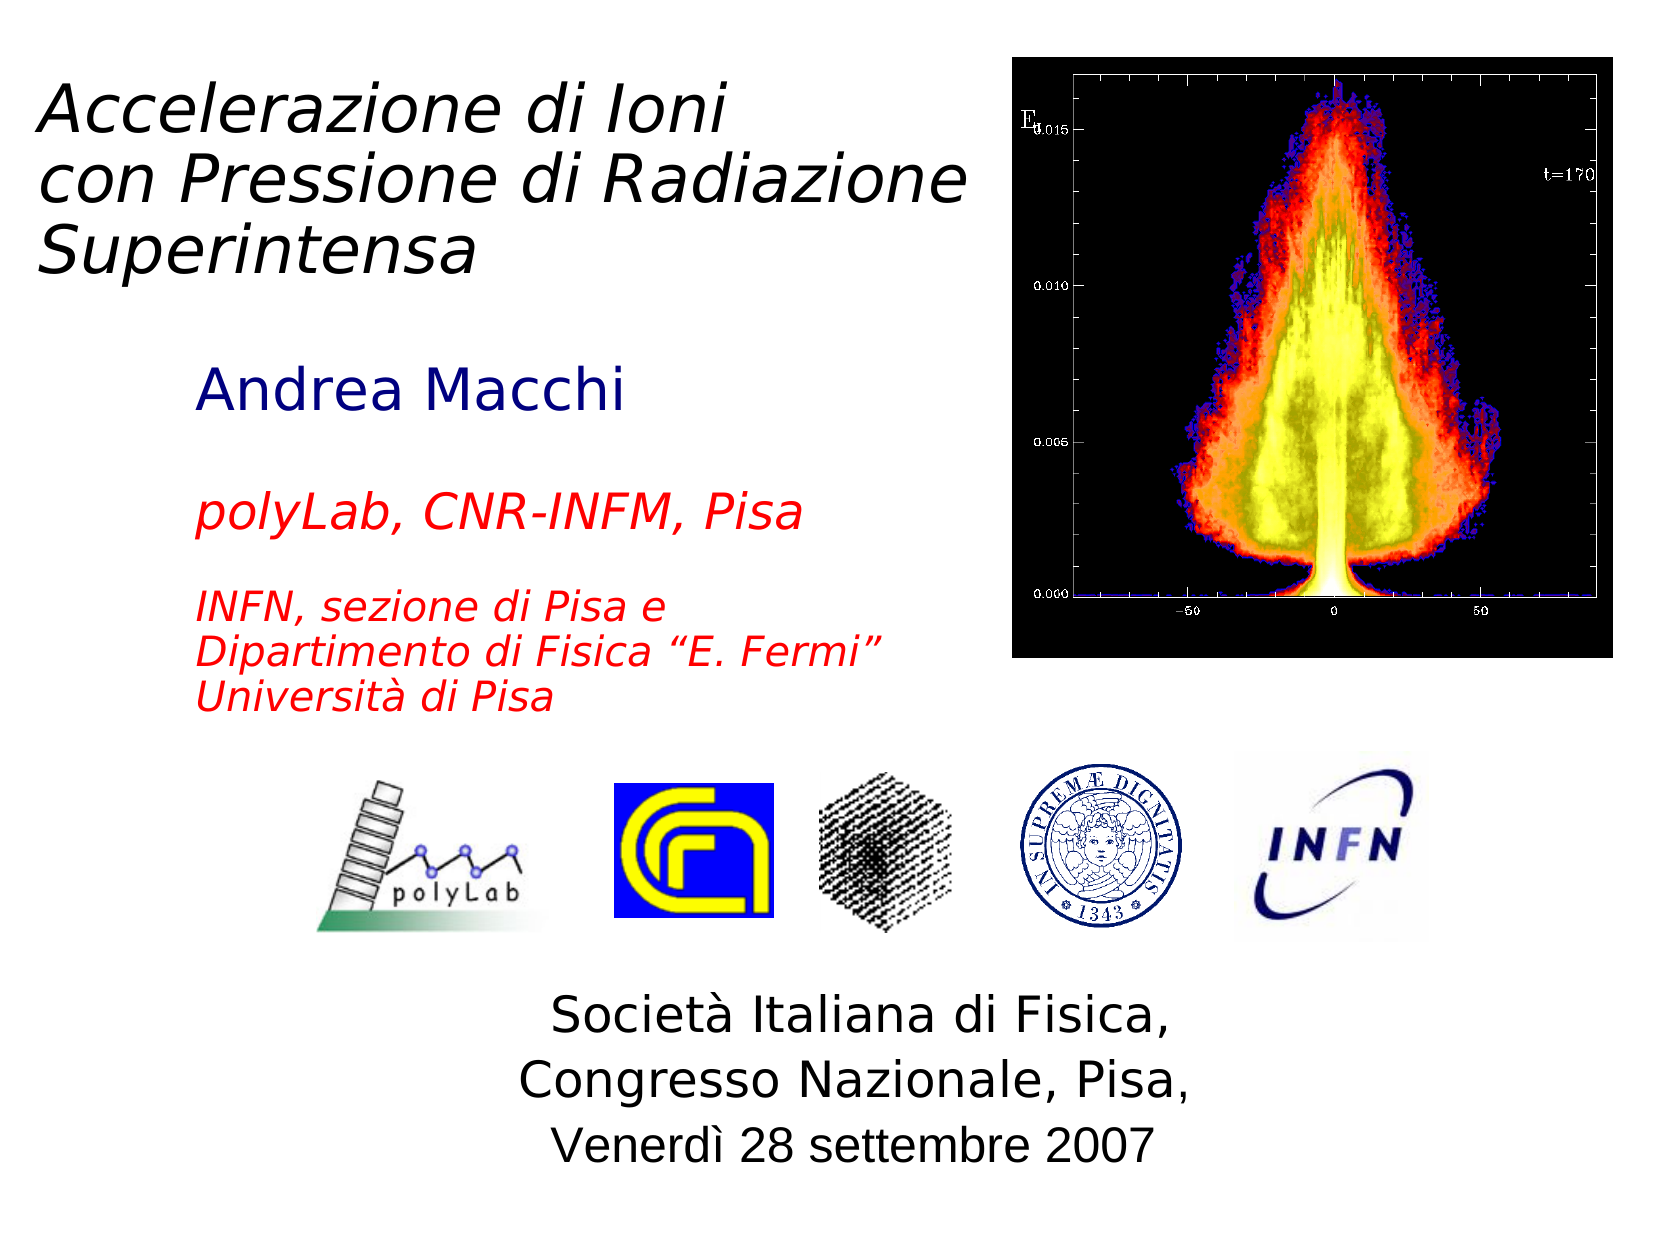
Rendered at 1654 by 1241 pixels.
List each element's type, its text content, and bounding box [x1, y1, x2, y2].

picture [987, 757, 1213, 938]
picture [316, 768, 549, 934]
text_box Società Italiana di Fisica, Congresso Nazionale, Pisa, Venerdì 28 settembre 2007 [279, 929, 1444, 1235]
picture [1234, 751, 1429, 942]
picture [1012, 57, 1613, 658]
picture [819, 772, 962, 934]
picture [614, 783, 774, 918]
text_box Accelerazione di Ioni con Pressione di Radiazione Superintensa [23, 68, 986, 296]
text_box Andrea Macchi polyLab, CNR-INFM, Pisa INFN, sezione di Pisa e Dipartimento di Fisica “E. Fermi” Università di Pisa [180, 352, 910, 782]
